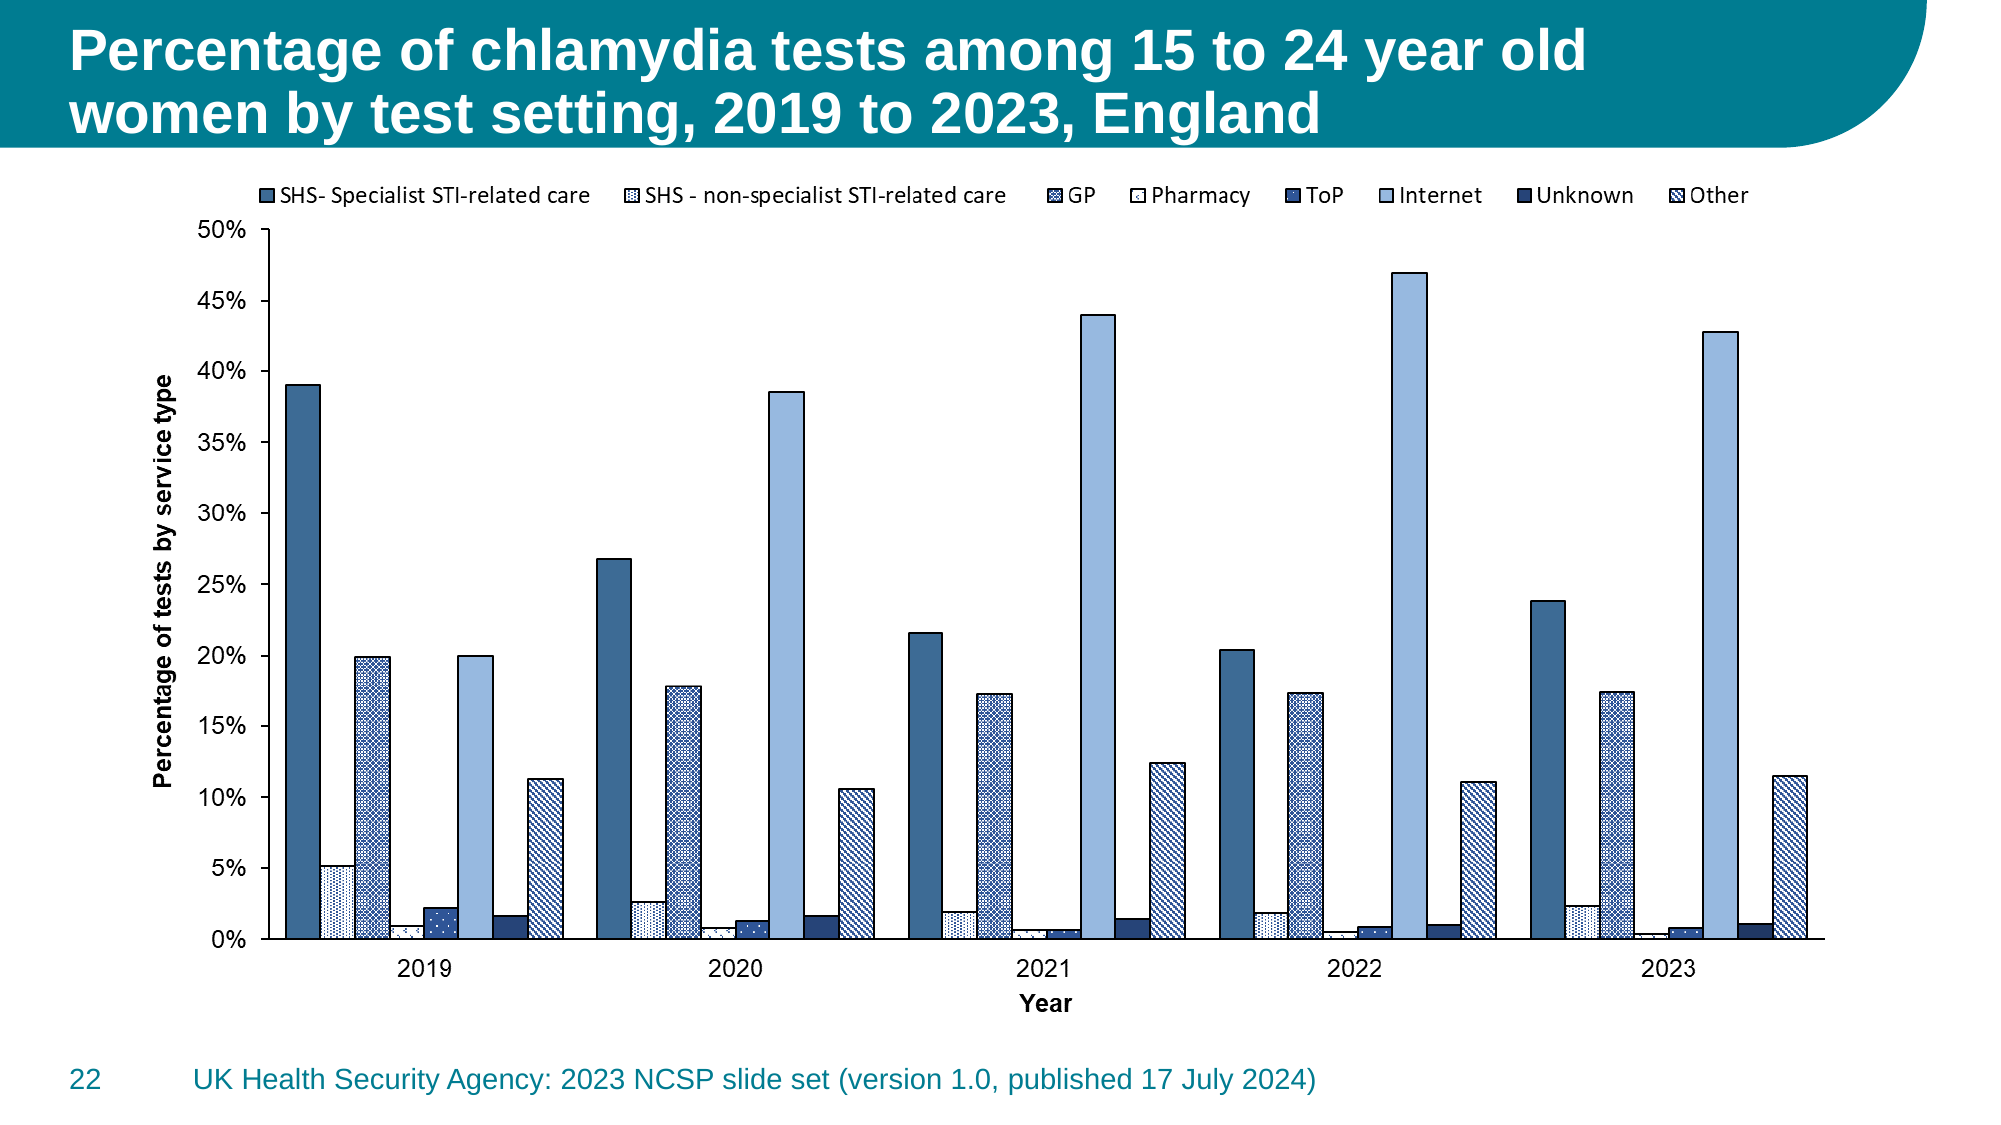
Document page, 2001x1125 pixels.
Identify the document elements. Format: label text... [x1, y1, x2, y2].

picture [136, 150, 1847, 1042]
text_box [54, 1053, 152, 1112]
title Percentage of chlamydia tests among 15 to 24 year old women by test setting, 2019 to 2023, England [54, 12, 1780, 117]
text_box UK Health Security Agency: 2023 NCSP slide set (version 1.0, published 17 July 2024) [177, 1053, 1820, 1113]
